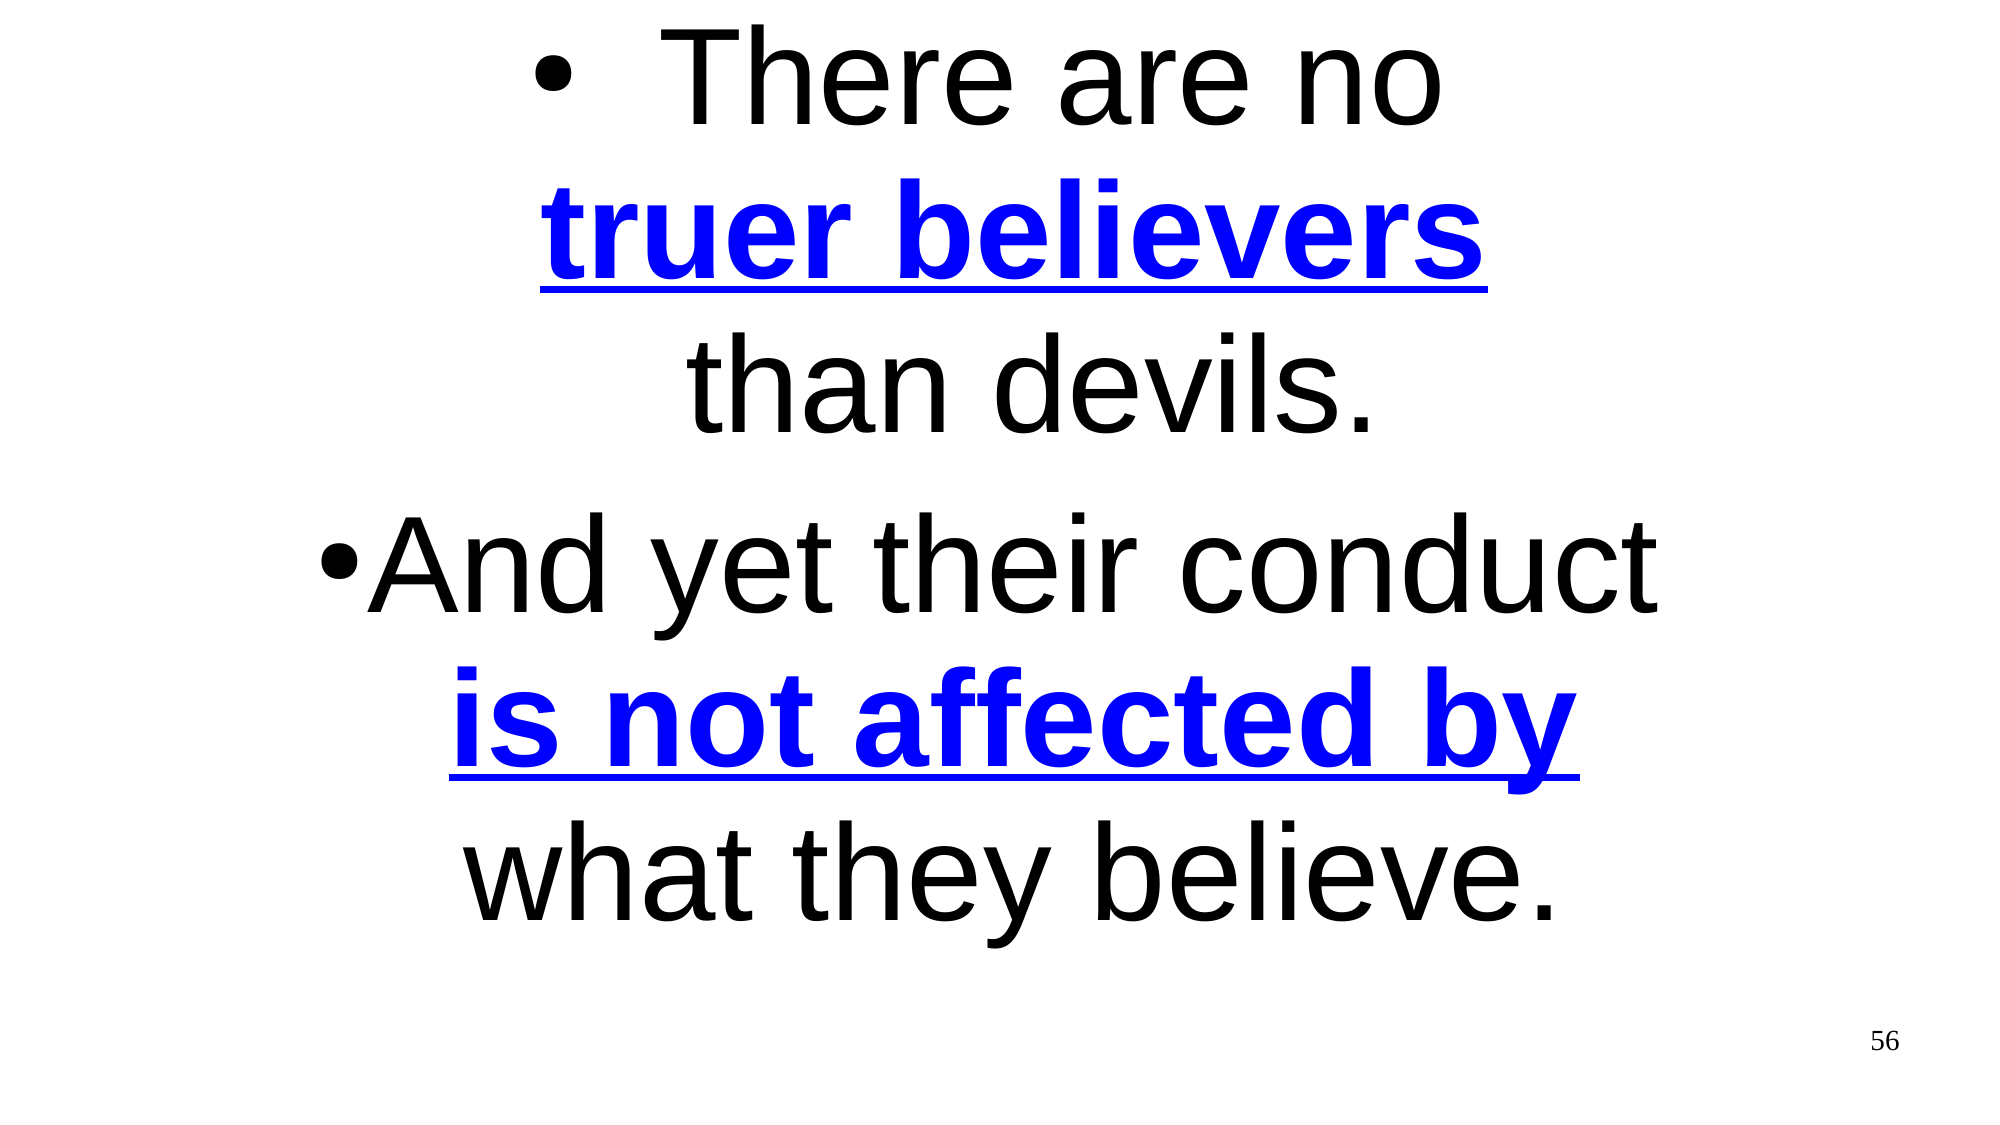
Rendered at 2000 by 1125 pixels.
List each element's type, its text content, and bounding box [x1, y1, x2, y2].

list There are no truer believers than devils. And yet their conduct is not affected by what they believe. [0, 0, 1996, 1123]
